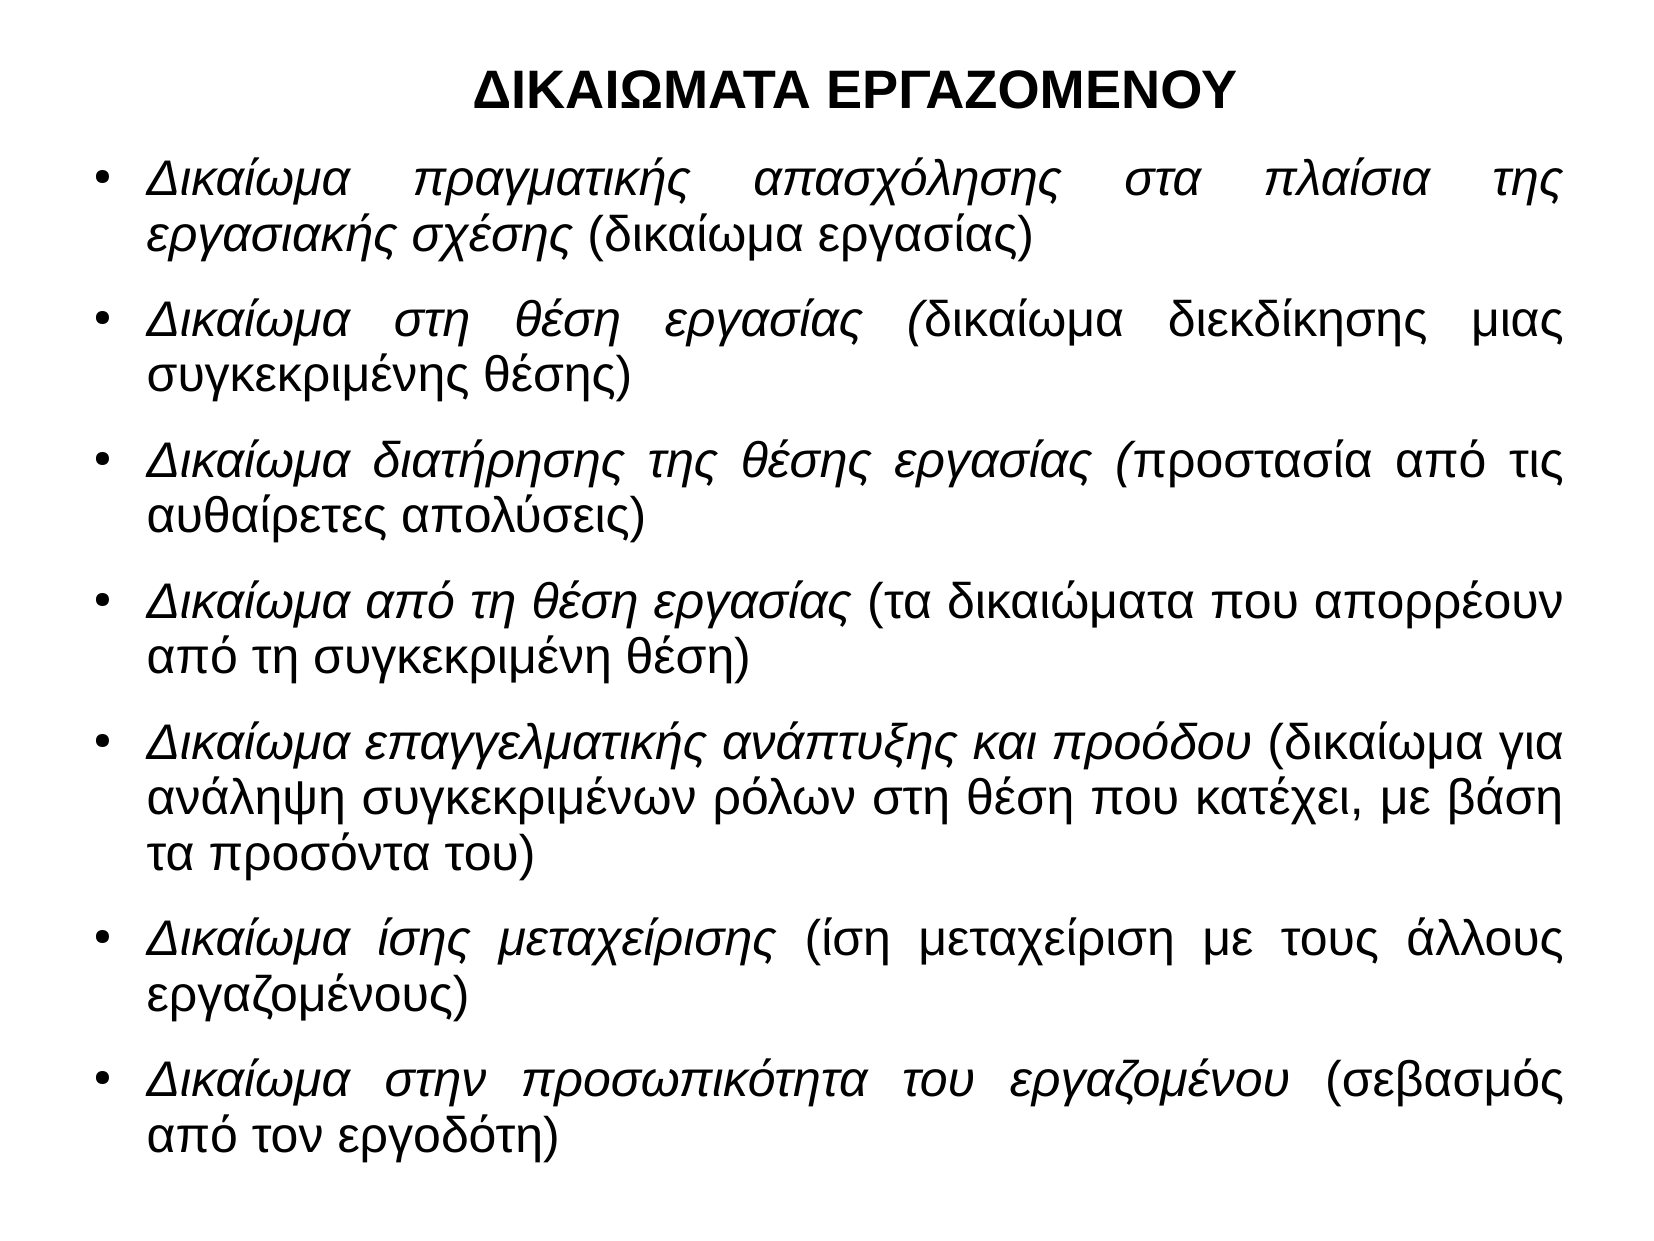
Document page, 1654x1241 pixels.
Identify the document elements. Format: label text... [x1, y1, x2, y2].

list ΔΙΚΑΙΩΜΑΤΑ ΕΡΓΑΖΟΜΕΝΟΥ Δικαίωμα πραγματικής απασχόλησης στα πλαίσια της εργασιακής σχέσης (δικαίωμα εργασίας) Δικαίωμα στη θέση εργασίας (δικαίωμα διεκδίκησης μιας συγκεκριμένης θέσης) Δικαίωμα διατήρησης της θέσης εργασίας (προστασία από τις αυθαίρετες απολύσεις) Δικαίωμα από τη θέση εργασίας (τα δικαιώματα που απορρέουν από τη συγκεκριμένη θέση) Δικαίωμα επαγγελματικής ανάπτυξης και προόδου (δικαίωμα για ανάληψη συγκεκριμένων ρόλων στη θέση που κατέχει, με βάση τα προσόντα του) Δικαίωμα ίσης μεταχείρισης (ίση μεταχείριση με τους άλλους εργαζομένους) Δικαίωμα στην προσωπικότητα του εργαζομένου (σεβασμός από τον εργοδότη) [75, 60, 1564, 1178]
